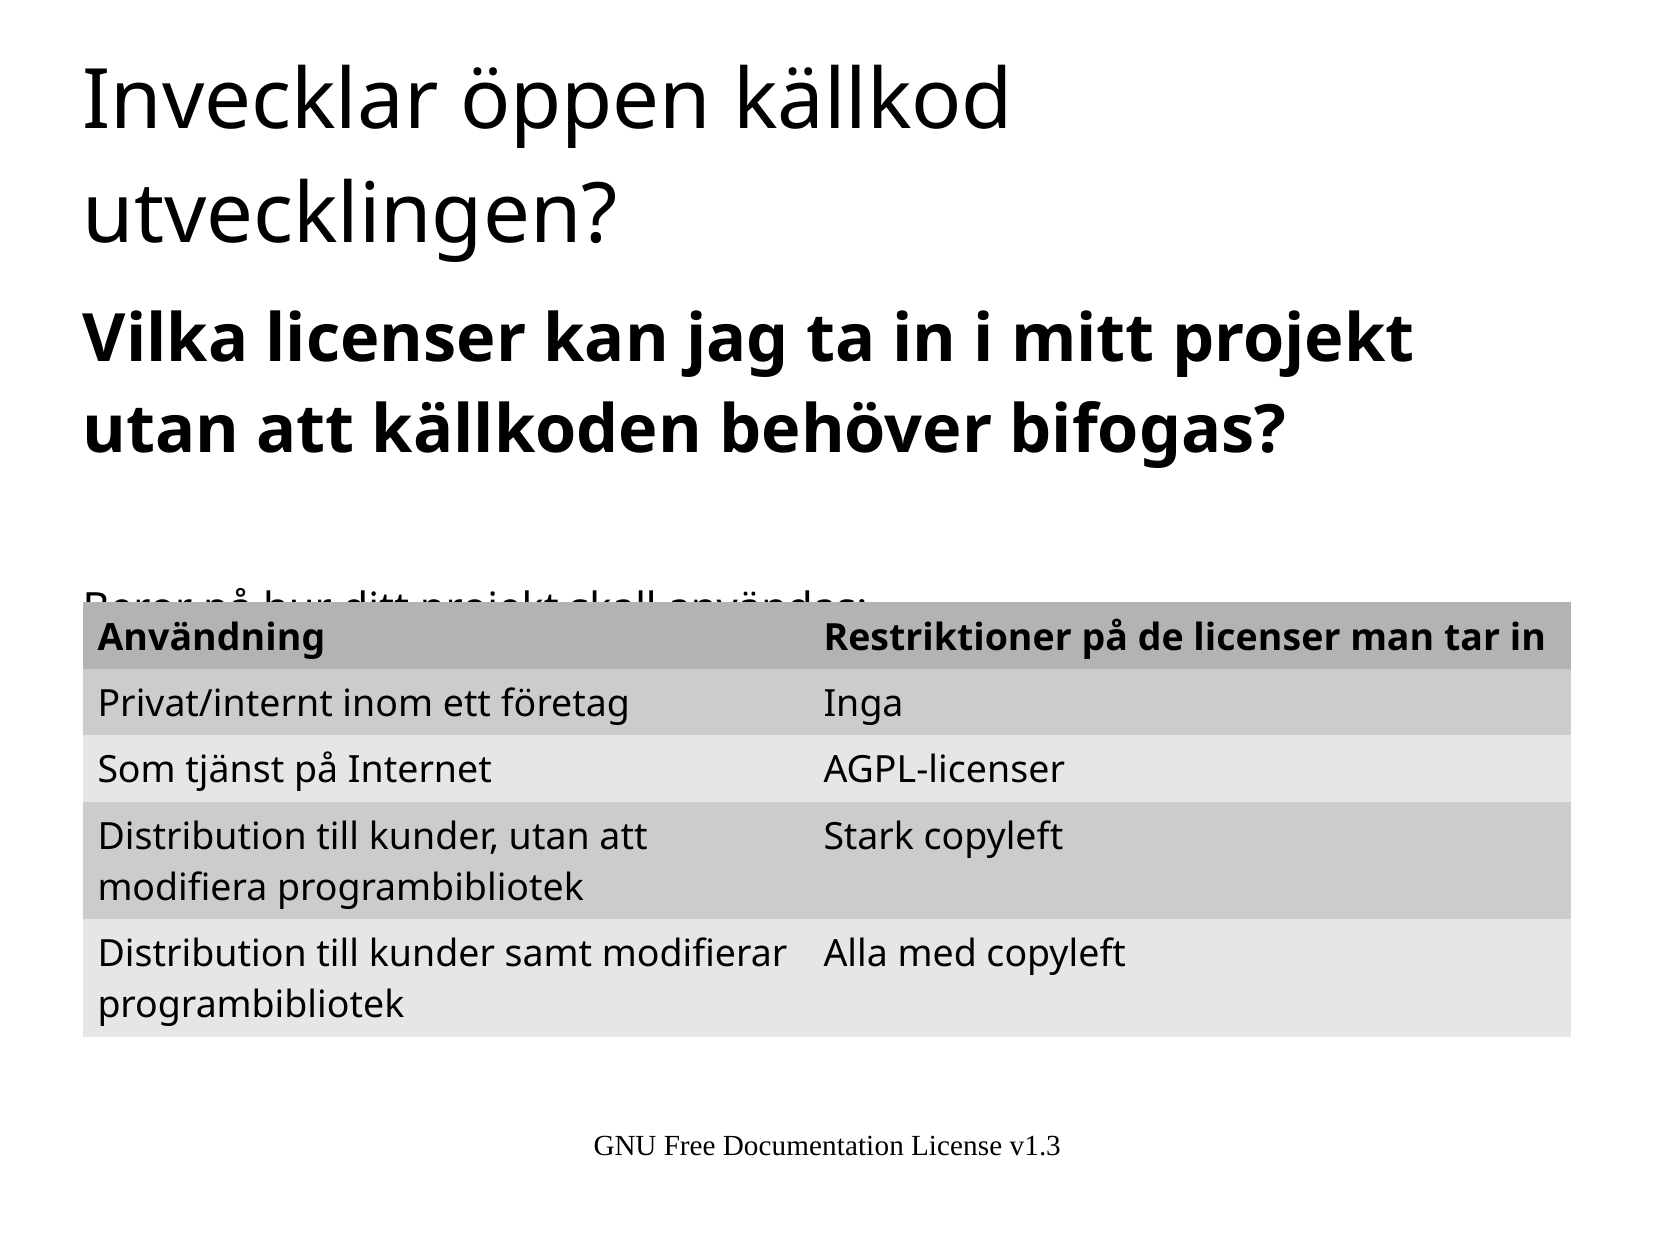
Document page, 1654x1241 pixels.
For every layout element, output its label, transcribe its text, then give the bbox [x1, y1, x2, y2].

table_cell Inga [809, 669, 1571, 735]
table_cell Distribution till kunder, utan att modifiera programbibliotek [83, 802, 809, 919]
table_cell Stark copyleft [809, 802, 1571, 919]
table_cell Alla med copyleft [809, 919, 1571, 1037]
table_cell Privat/internt inom ett företag [83, 669, 809, 735]
table_cell AGPL-licenser [809, 735, 1571, 802]
table_header Restriktioner på de licenser man tar in [809, 602, 1571, 669]
list Vilka licenser kan jag ta in i mitt projekt utan att källkoden behöver bifogas? Beror på hur ditt projekt skall användas: [82, 290, 1538, 1010]
table_cell Som tjänst på Internet [83, 735, 809, 802]
title Invecklar öppen källkod utvecklingen? [82, 49, 1571, 257]
table_header Användning [83, 602, 809, 669]
table_cell Distribution till kunder samt modifierar programbibliotek [83, 919, 809, 1037]
